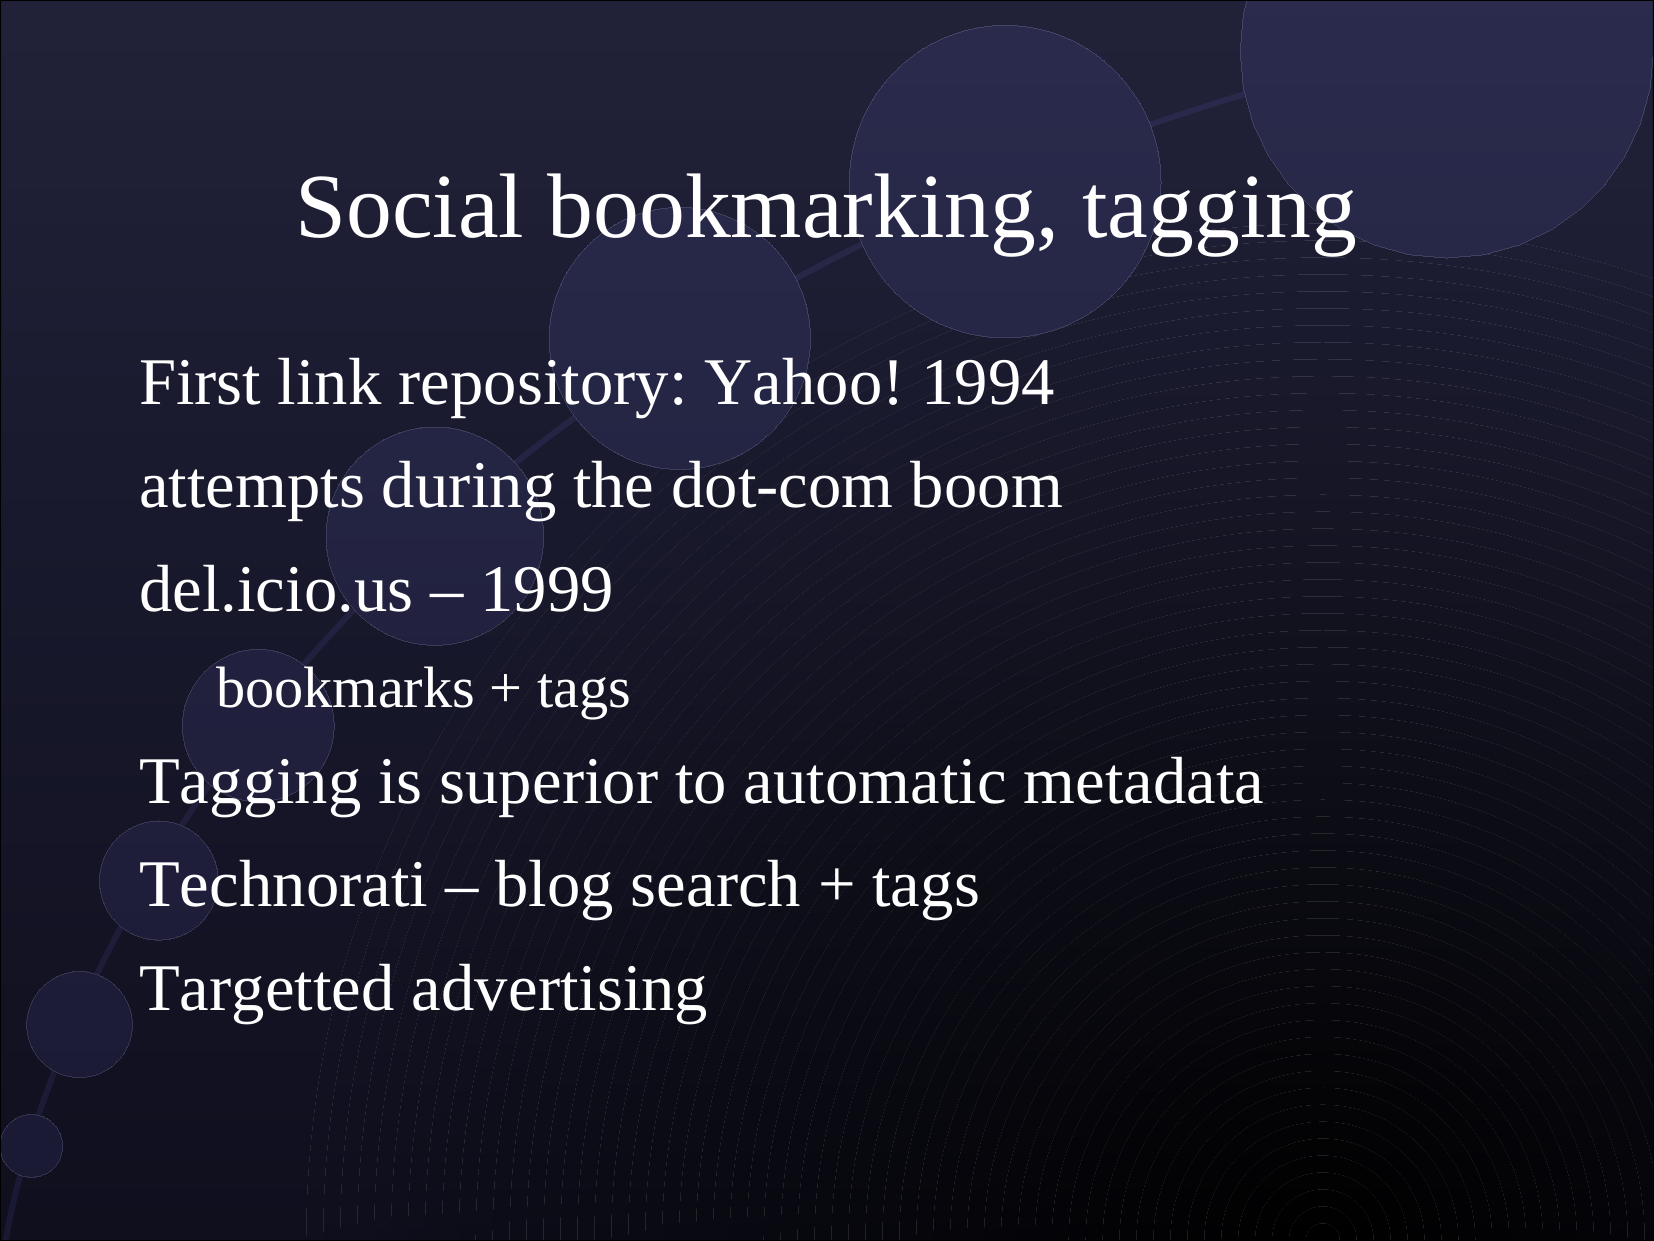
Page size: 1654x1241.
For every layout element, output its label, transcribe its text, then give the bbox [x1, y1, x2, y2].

title Social bookmarking, tagging [121, 102, 1534, 311]
list First link repository: Yahoo! 1994 attempts during the dot-com boom del.icio.us – 1999 bookmarks + tags Tagging is superior to automatic metadata Technorati – blog search + tags Targetted advertising [121, 344, 1534, 1127]
